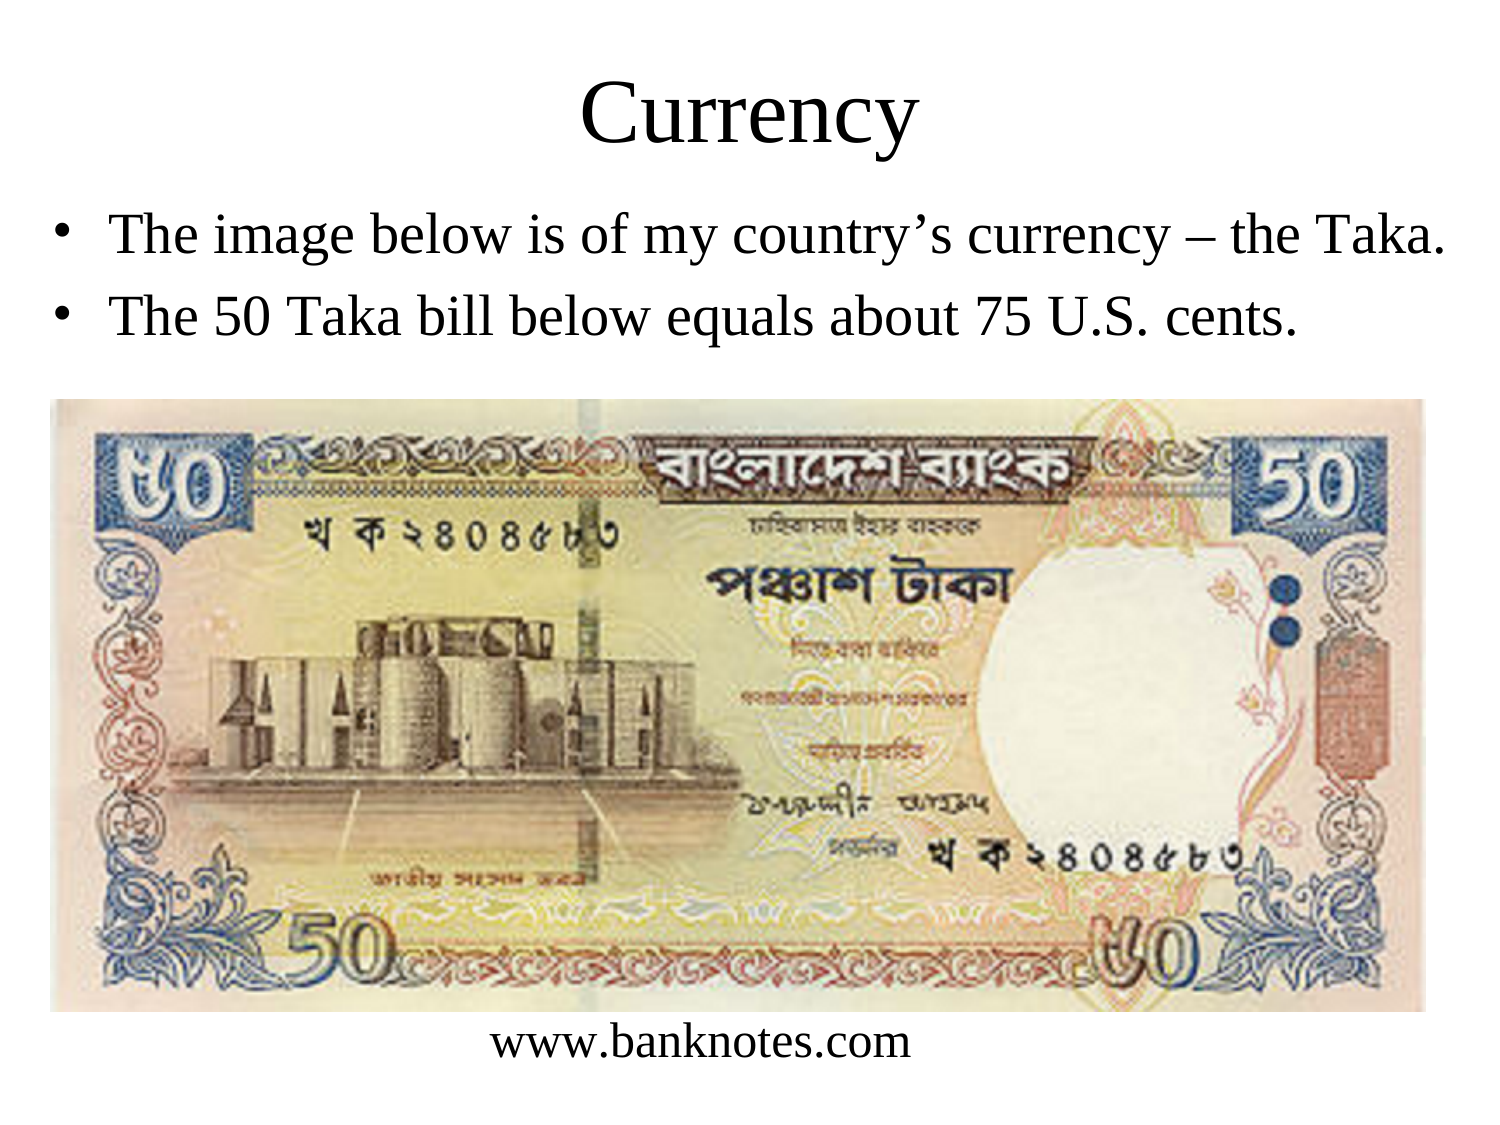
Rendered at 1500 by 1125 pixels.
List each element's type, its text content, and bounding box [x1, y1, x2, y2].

title Currency [112, 24, 1388, 187]
text_box www.banknotes.com [474, 999, 1138, 1076]
chart [50, 399, 1426, 1012]
list The image below is of my country’s currency – the Taka. The 50 Taka bill below equals about 75 U.S. cents. [37, 187, 1463, 388]
